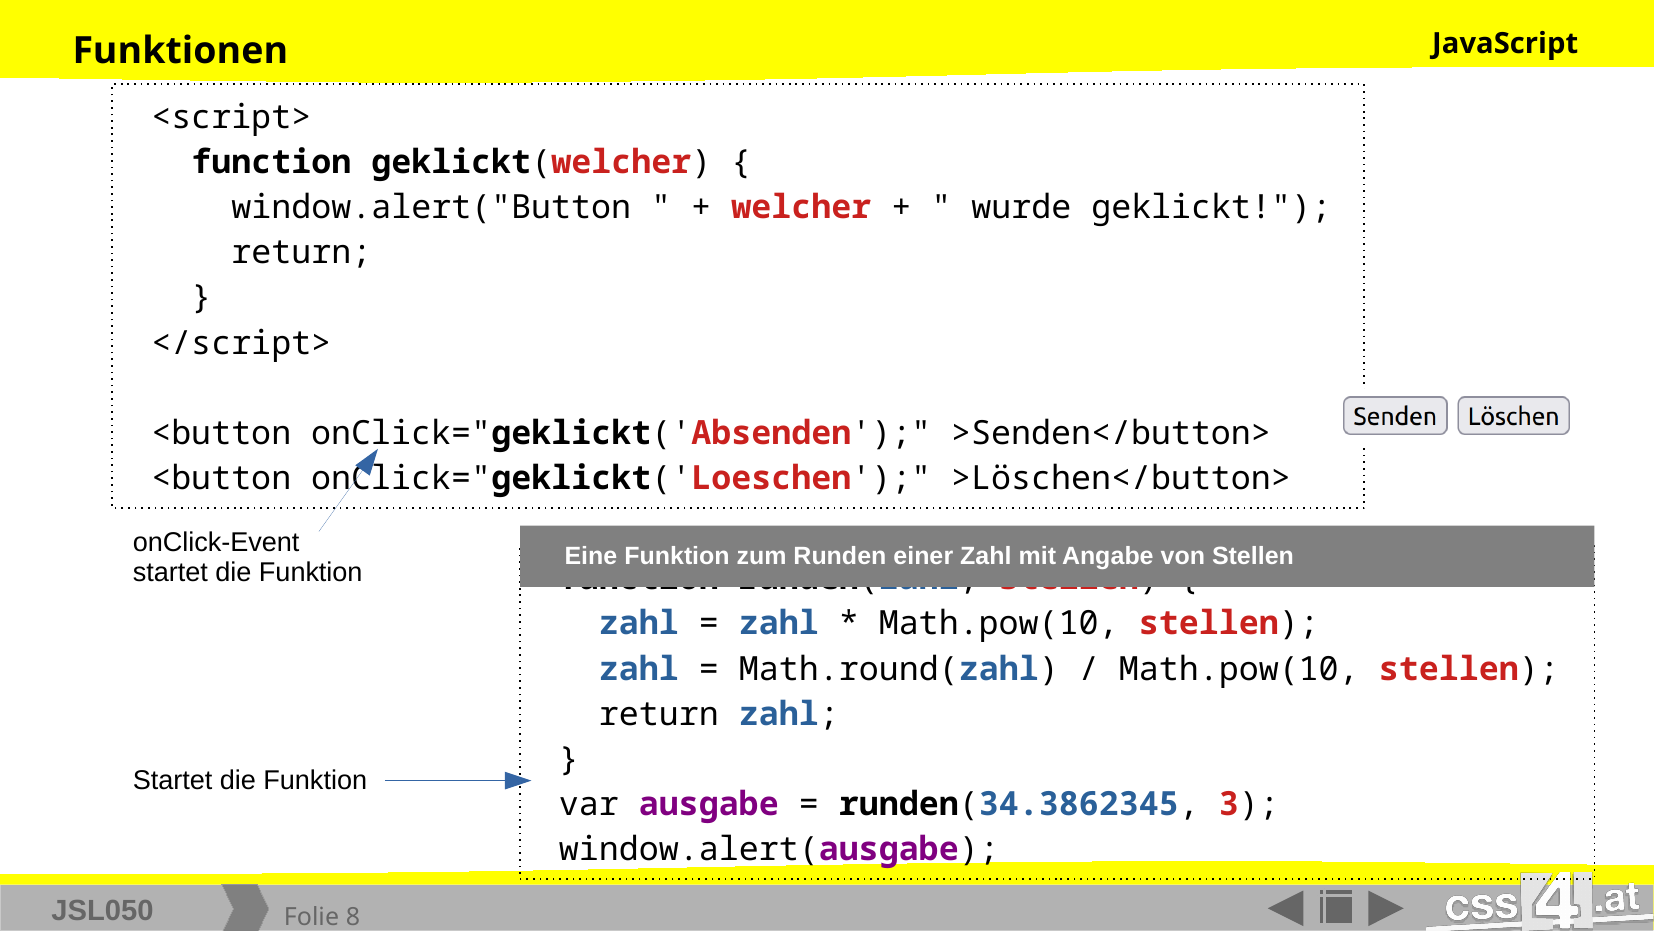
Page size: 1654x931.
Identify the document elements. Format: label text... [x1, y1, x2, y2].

text_box JSL050 [36, 886, 209, 931]
text_box <script> function geklickt(welcher) { window.alert("Button " + welcher + " wurde geklickt!"); return; } </script> <button onClick="geklickt('Absenden');" >Senden</button> <button onClick="geklickt('Loeschen');" >Löschen</button> [112, 129, 1365, 463]
text_box onClick-Event startet die Funktion [118, 519, 378, 595]
picture [1336, 389, 1583, 445]
text_box [0, 861, 1654, 931]
text_box JavaScript [1417, 15, 1607, 60]
text_box Folie <Foliennummer> [269, 891, 542, 931]
text_box Funktionen [57, 16, 416, 69]
text_box Startet die Funktion [118, 758, 382, 804]
picture [1426, 872, 1654, 931]
text_box Eine Funktion zum Runden einer Zahl mit Angabe von Stellen [520, 525, 1595, 587]
text_box function runden(zahl, stellen) { zahl = zahl * Math.pow(10, stellen); zahl = Math.round(zahl) / Math.pow(10, stellen); return zahl; } var ausgabe = runden(34.3862345, 3); window.alert(ausgabe); [519, 584, 1595, 841]
text_box [0, 0, 1654, 83]
